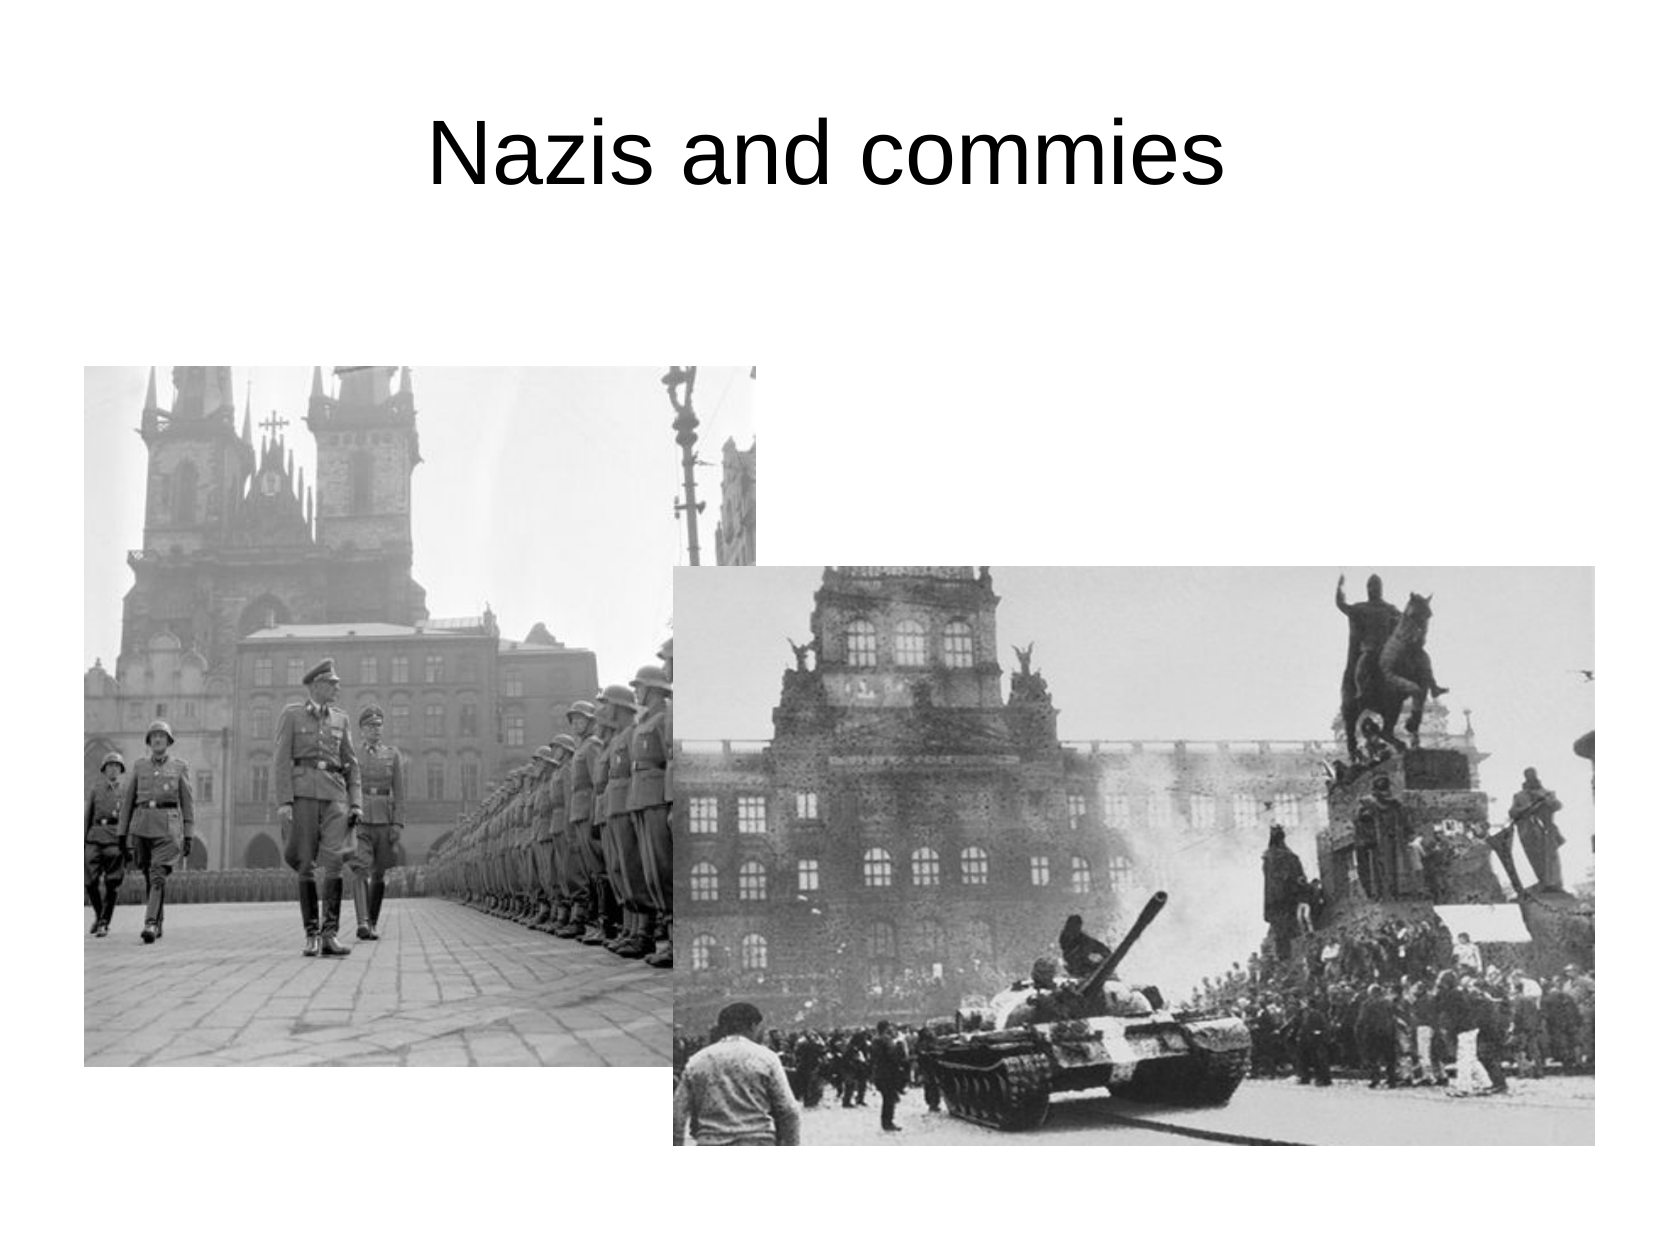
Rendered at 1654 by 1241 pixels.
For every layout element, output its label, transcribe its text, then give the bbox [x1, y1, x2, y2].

title Nazis and commies [82, 49, 1571, 257]
picture [84, 366, 1595, 1146]
